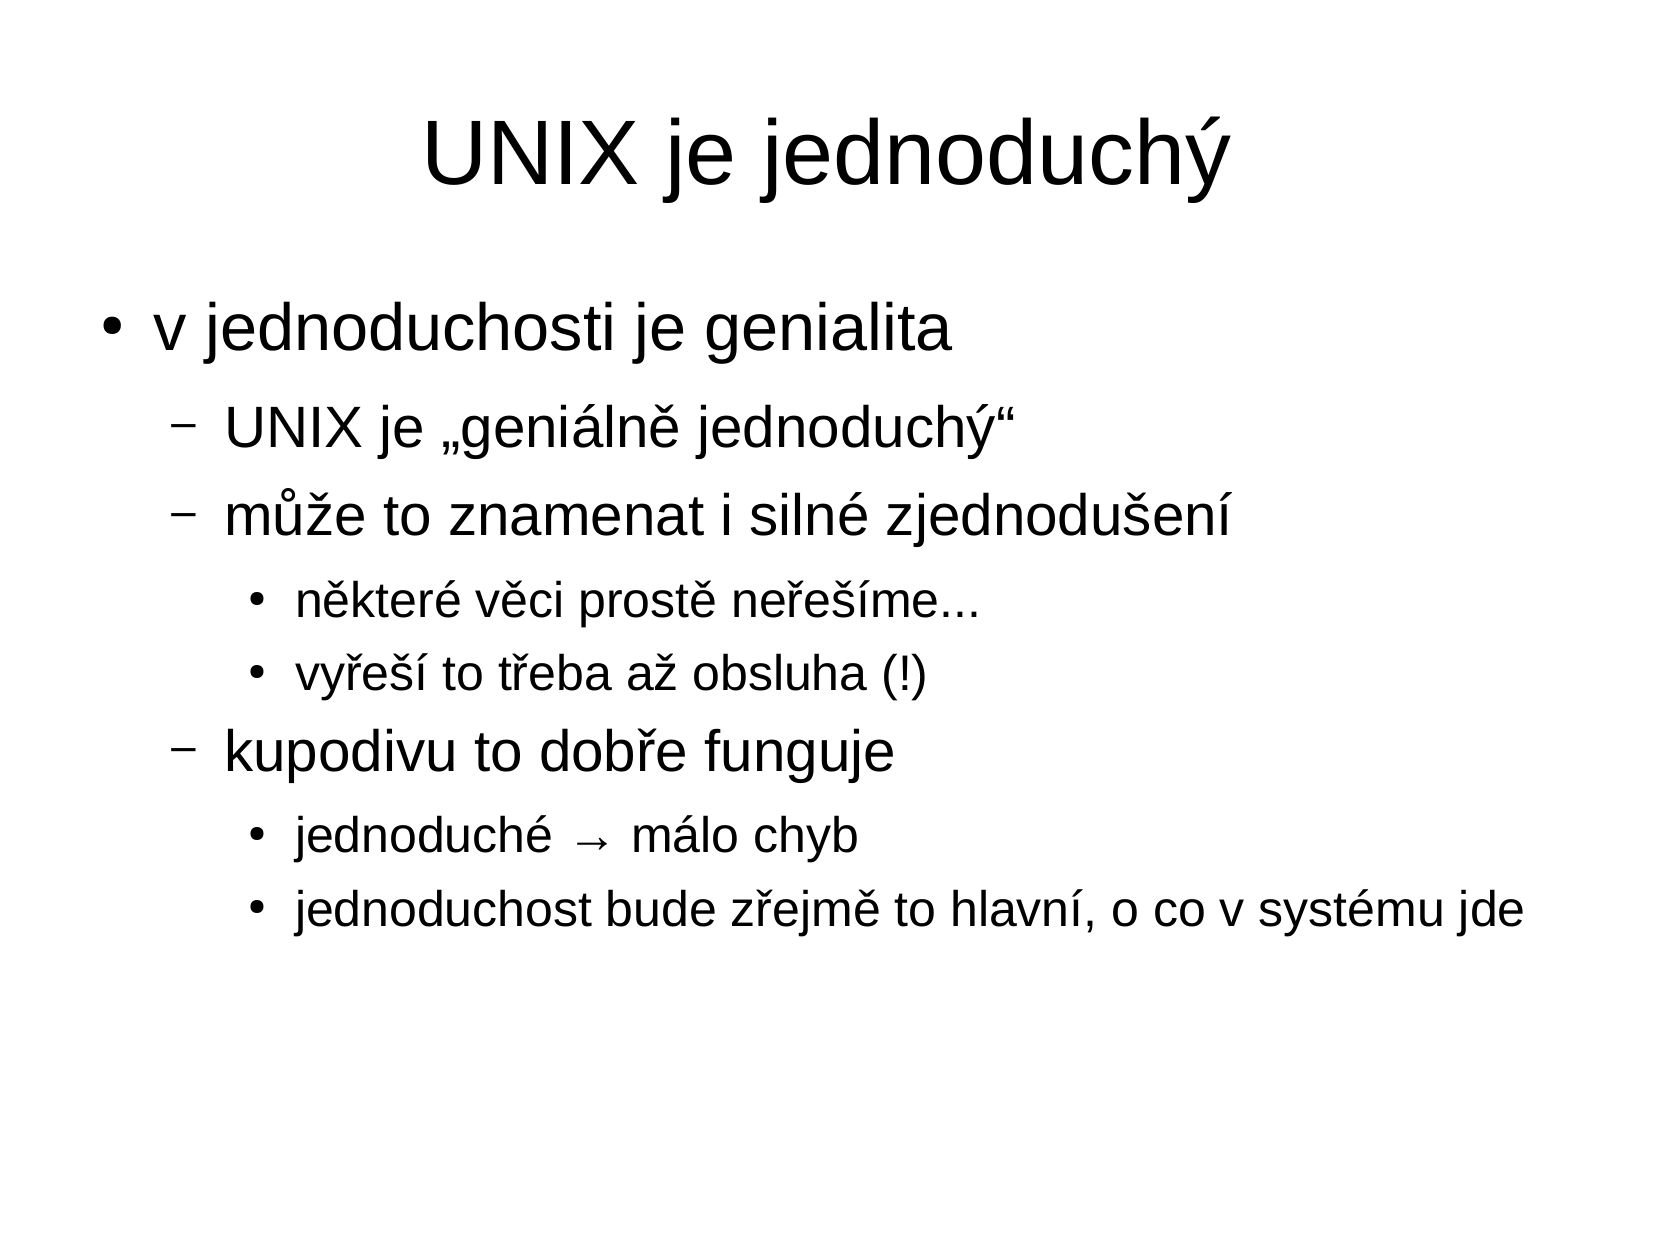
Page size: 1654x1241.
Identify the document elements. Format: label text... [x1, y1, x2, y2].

list v jednoduchosti je genialita UNIX je „geniálně jednoduchý“ může to znamenat i silné zjednodušení některé věci prostě neřešíme... vyřeší to třeba až obsluha (!) kupodivu to dobře funguje jednoduché → málo chyb jednoduchost bude zřejmě to hlavní, o co v systému jde [82, 290, 1571, 1094]
title UNIX je jednoduchý [82, 56, 1571, 250]
